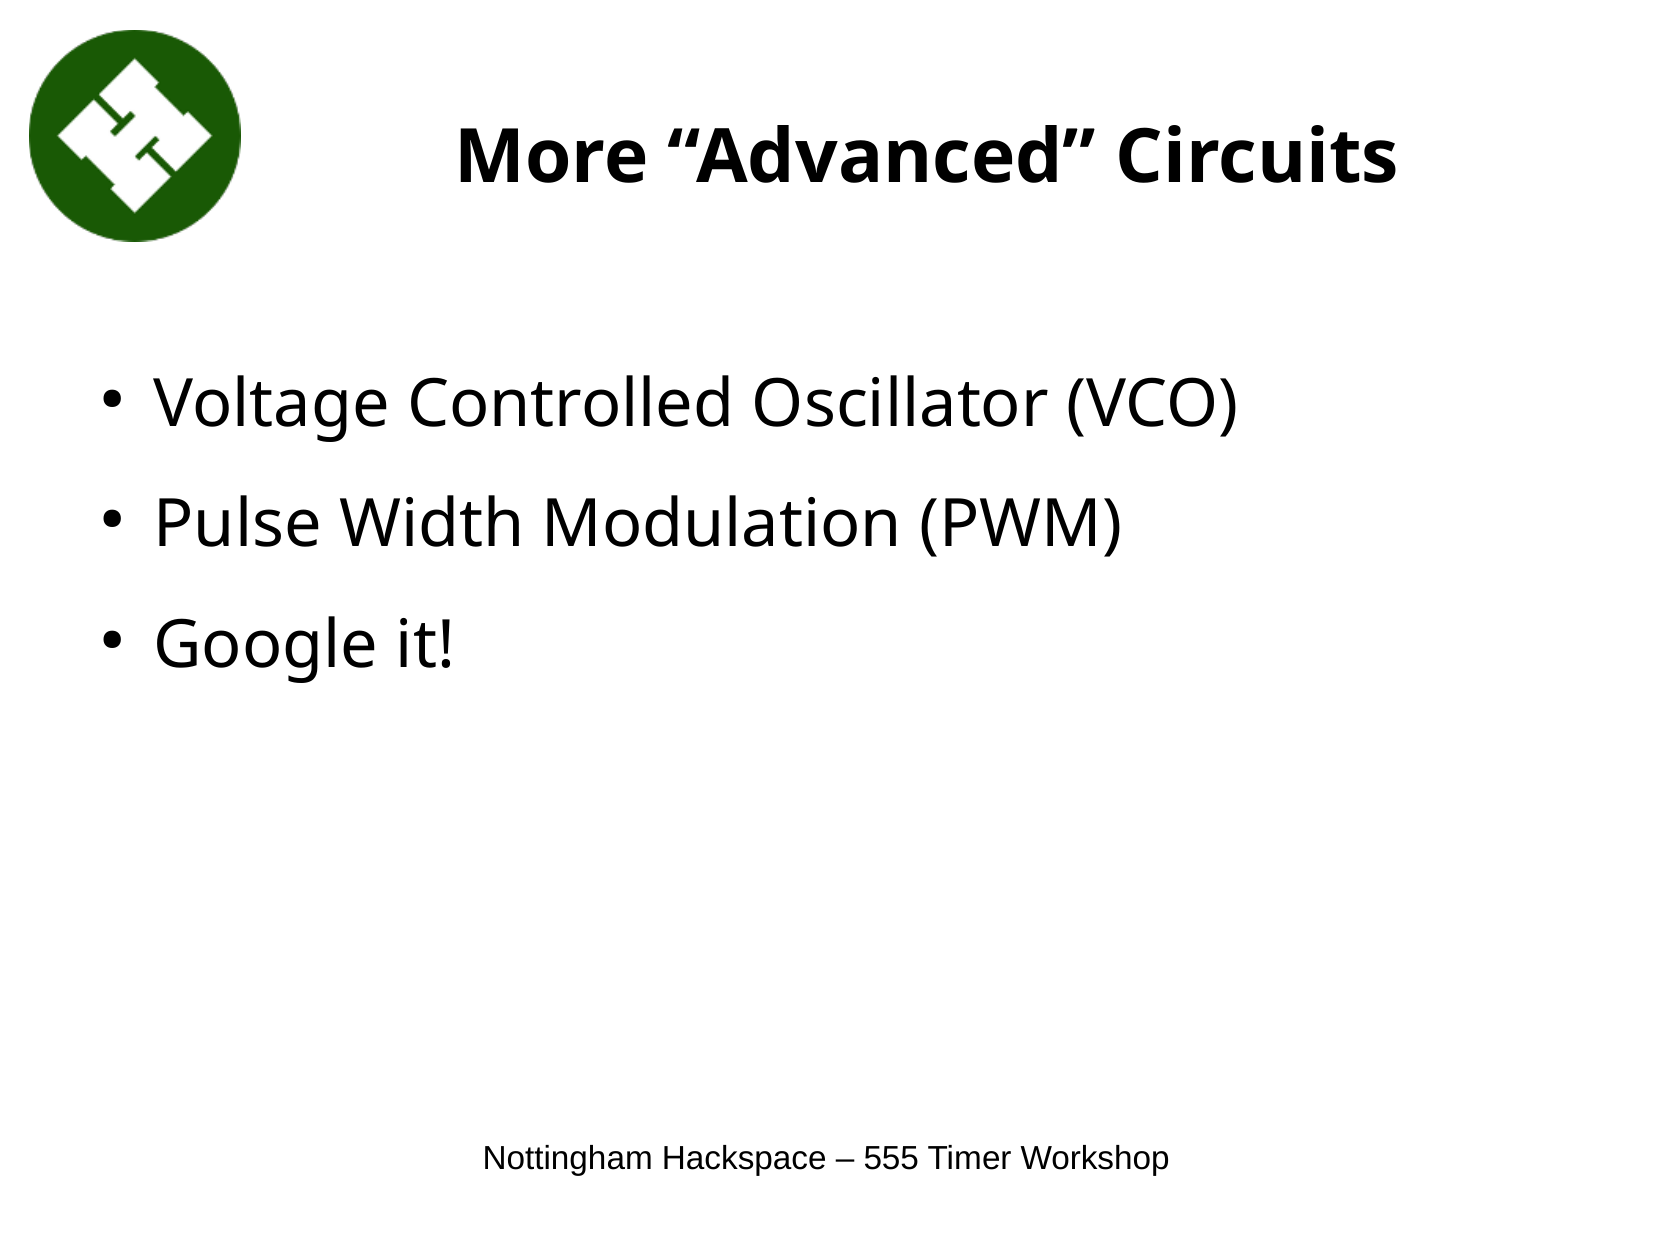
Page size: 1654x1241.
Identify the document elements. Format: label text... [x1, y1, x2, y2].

picture [29, 30, 241, 242]
list Voltage Controlled Oscillator (VCO) Pulse Width Modulation (PWM) Google it! [82, 355, 1571, 928]
title More “Advanced” Circuits [283, 49, 1571, 257]
